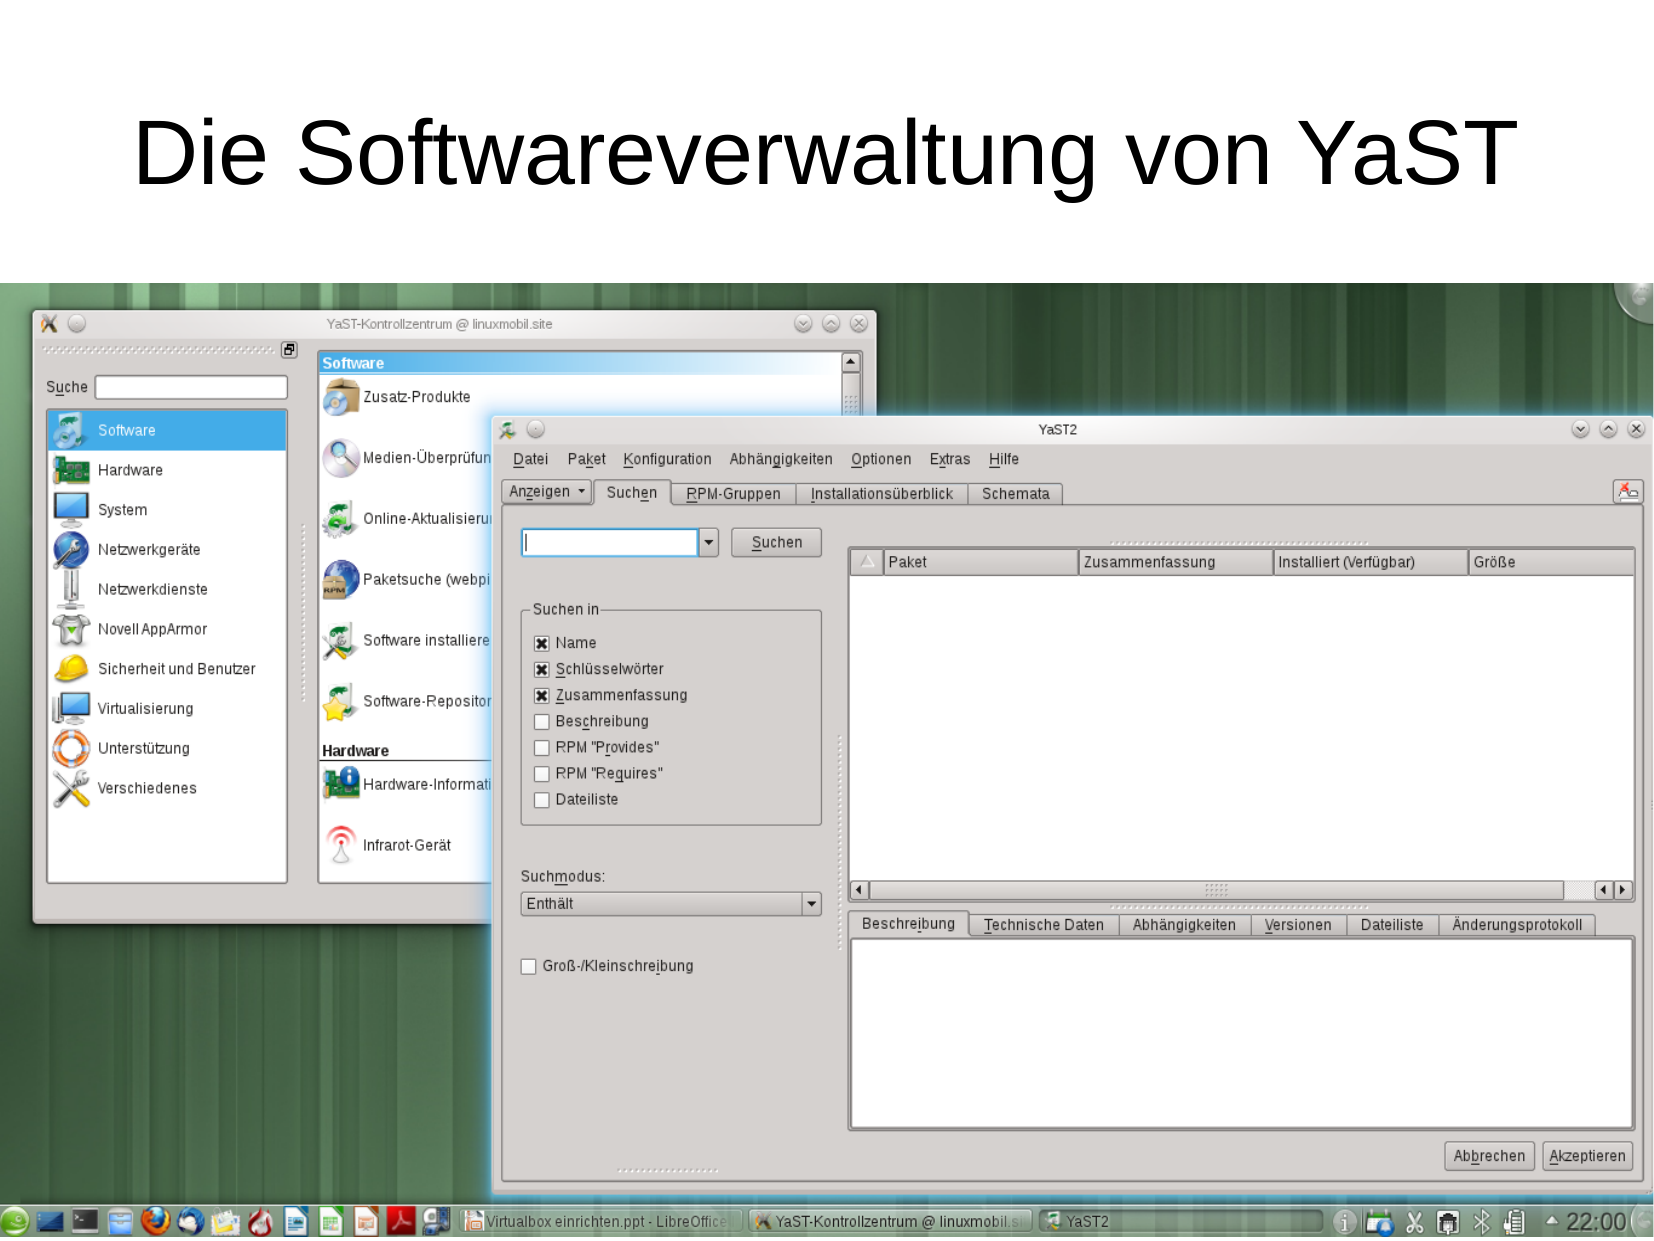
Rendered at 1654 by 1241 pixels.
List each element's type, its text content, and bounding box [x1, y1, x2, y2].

picture [0, 283, 1654, 1237]
title Die Softwareverwaltung von YaST [82, 49, 1571, 257]
